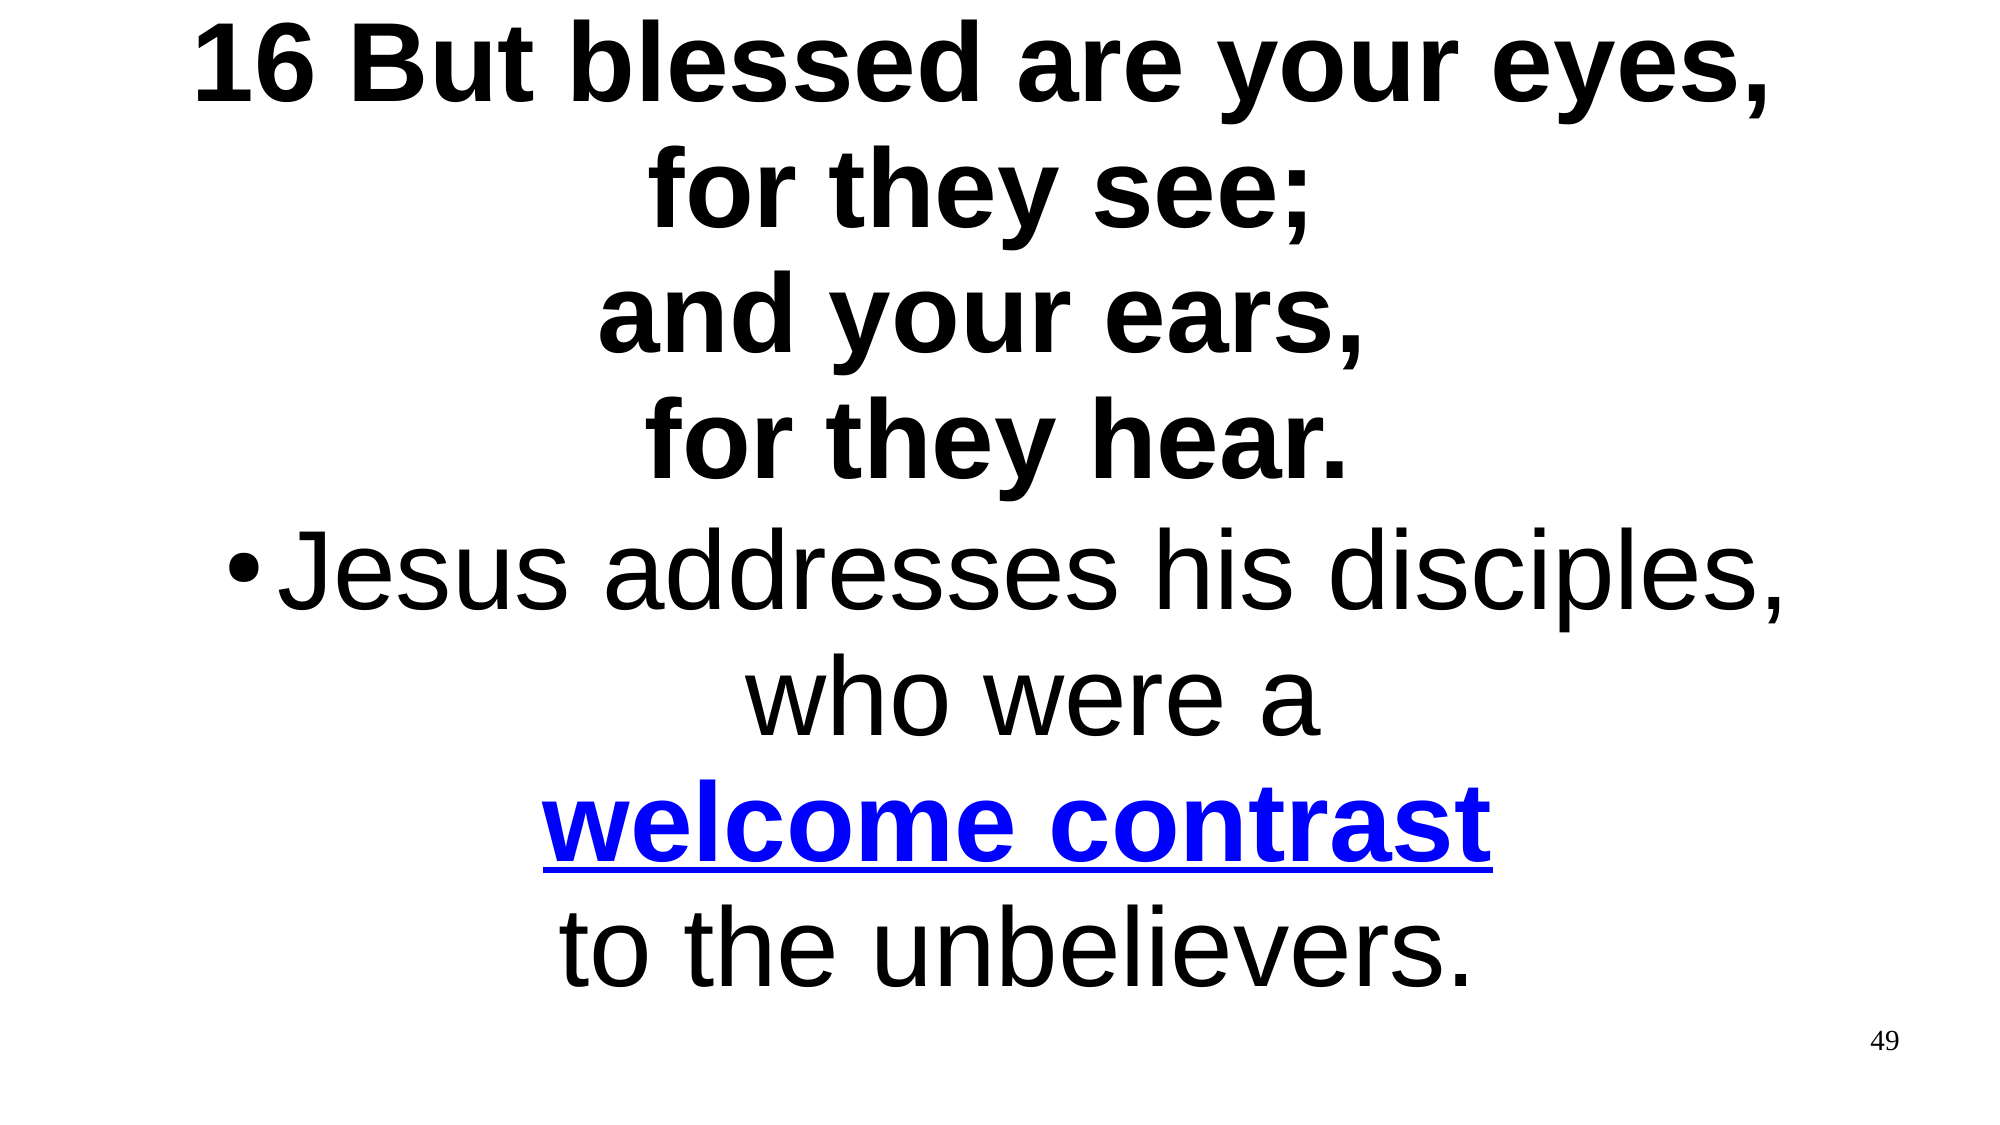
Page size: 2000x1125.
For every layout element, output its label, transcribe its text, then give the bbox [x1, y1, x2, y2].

list 16 But blessed are your eyes, for they see; and your ears, for they hear. Jesus addresses his disciples, who were a welcome contrast to the unbelievers. [0, 0, 1996, 1123]
